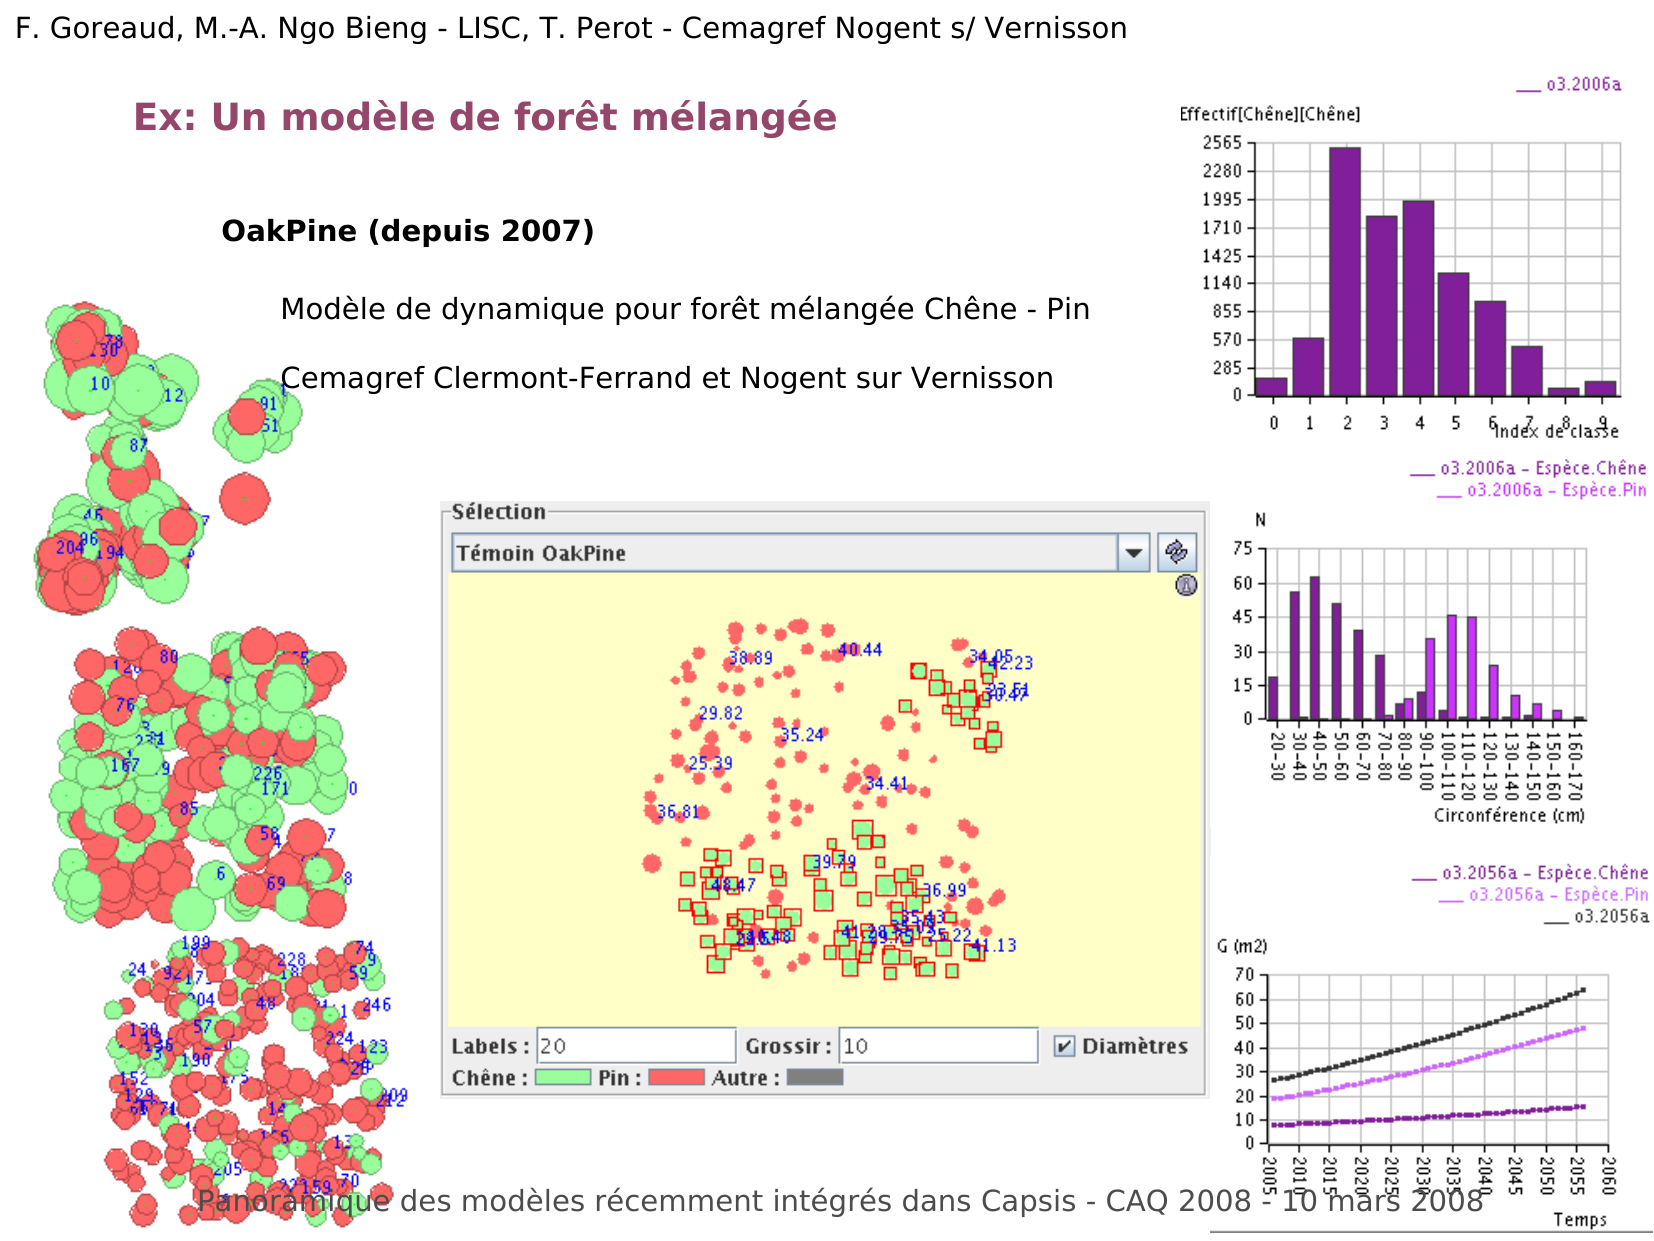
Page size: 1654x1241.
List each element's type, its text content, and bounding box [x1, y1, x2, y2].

text_box [118, 147, 1123, 325]
text_box Ex: Un modèle de forêt mélangée [118, 88, 1181, 147]
text_box OakPine (depuis 2007) [206, 206, 1152, 256]
text_box Panoramique des modèles récemment intégrés dans Capsis - CAQ 2008 - 10 mars 2008 [177, 1176, 1506, 1226]
text_box Modèle de dynamique pour forêt mélangée Chêne - Pin Cemagref Clermont-Ferrand et Nogent sur Vernisson [265, 285, 1536, 559]
picture [0, 295, 414, 1241]
picture [1181, 69, 1630, 443]
text_box F. Goreaud, M.-A. Ngo Bieng - LISC, T. Perot - Cemagref Nogent s/ Vernisson [0, 4, 1521, 64]
picture [440, 453, 1654, 1233]
